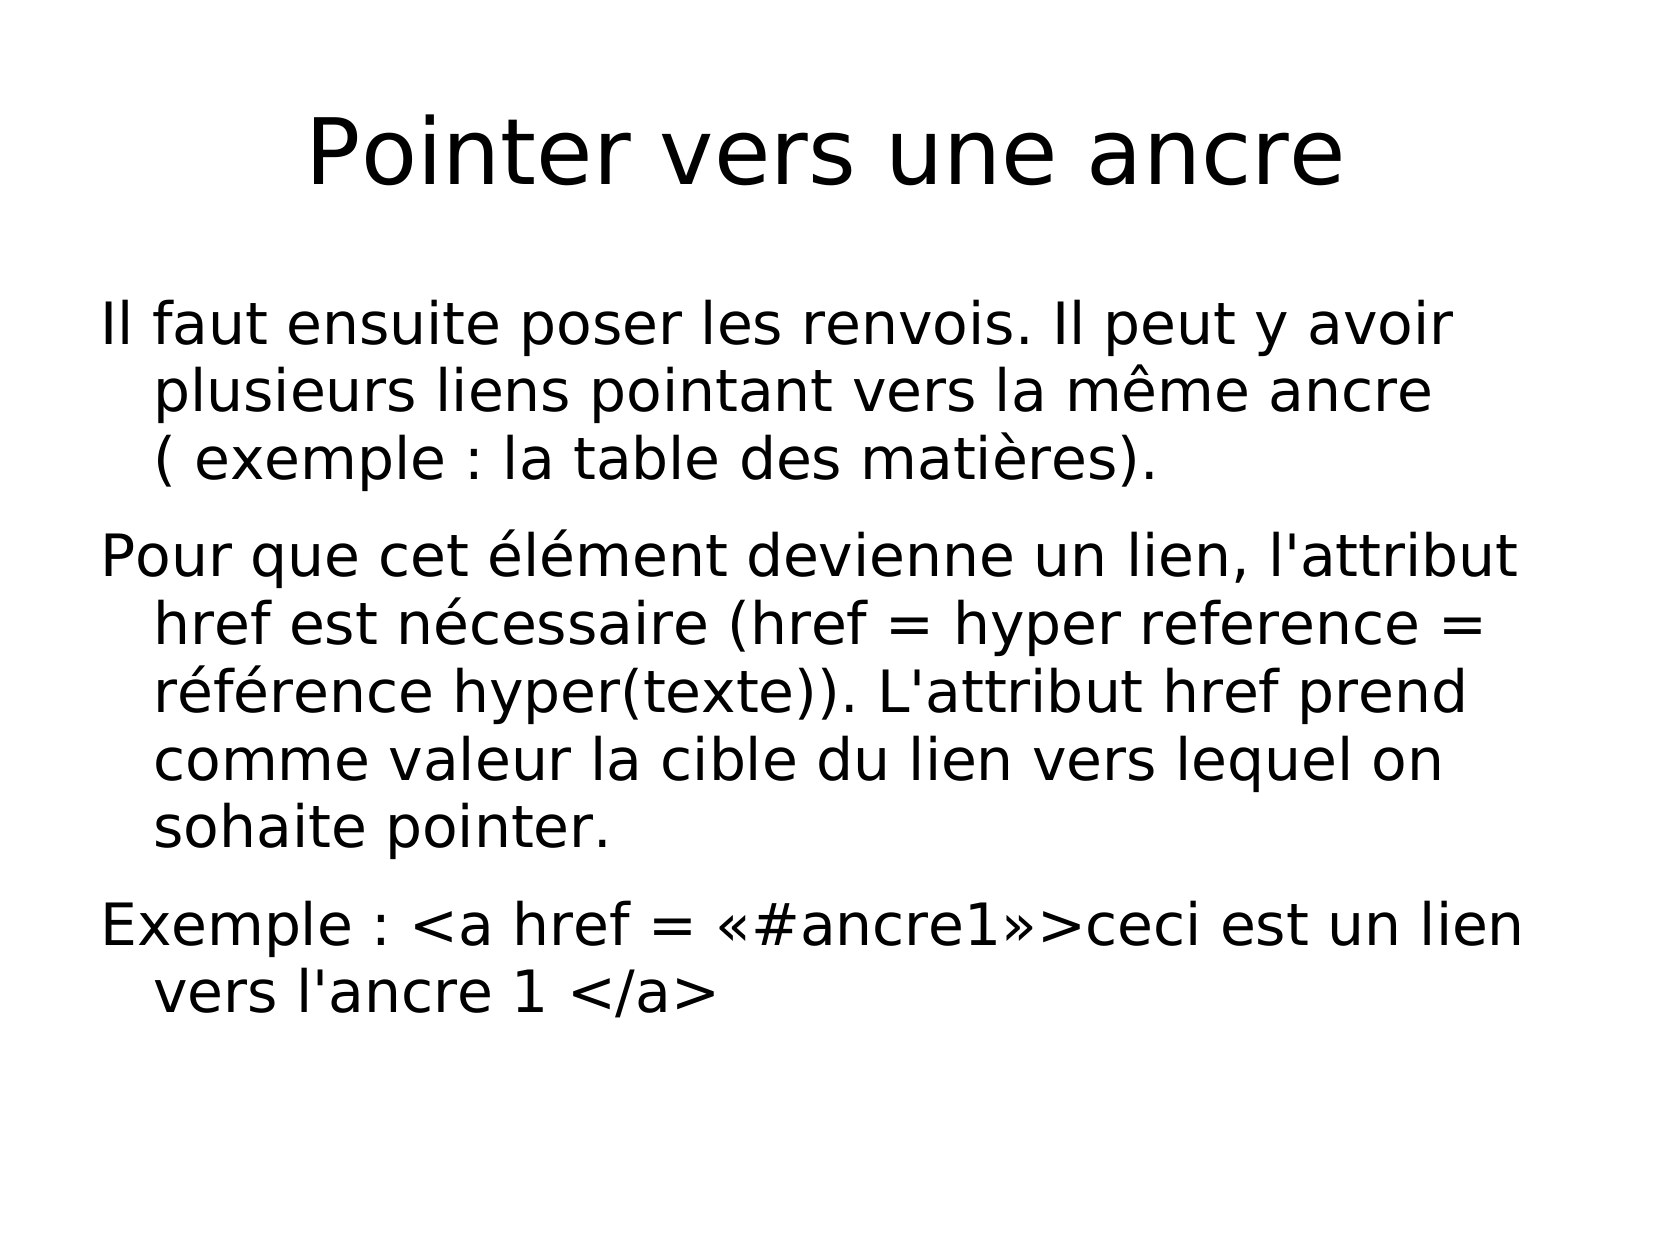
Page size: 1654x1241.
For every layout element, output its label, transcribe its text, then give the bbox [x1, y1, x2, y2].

list Il faut ensuite poser les renvois. Il peut y avoir plusieurs liens pointant vers la même ancre ( exemple : la table des matières). Pour que cet élément devienne un lien, l'attribut href est nécessaire (href = hyper reference = référence hyper(texte)). L'attribut href prend comme valeur la cible du lien vers lequel on sohaite pointer. Exemple : <a href = «#ancre1»>ceci est un lien vers l'ancre 1 </a> [82, 290, 1571, 1109]
title Pointer vers une ancre [82, 49, 1571, 257]
